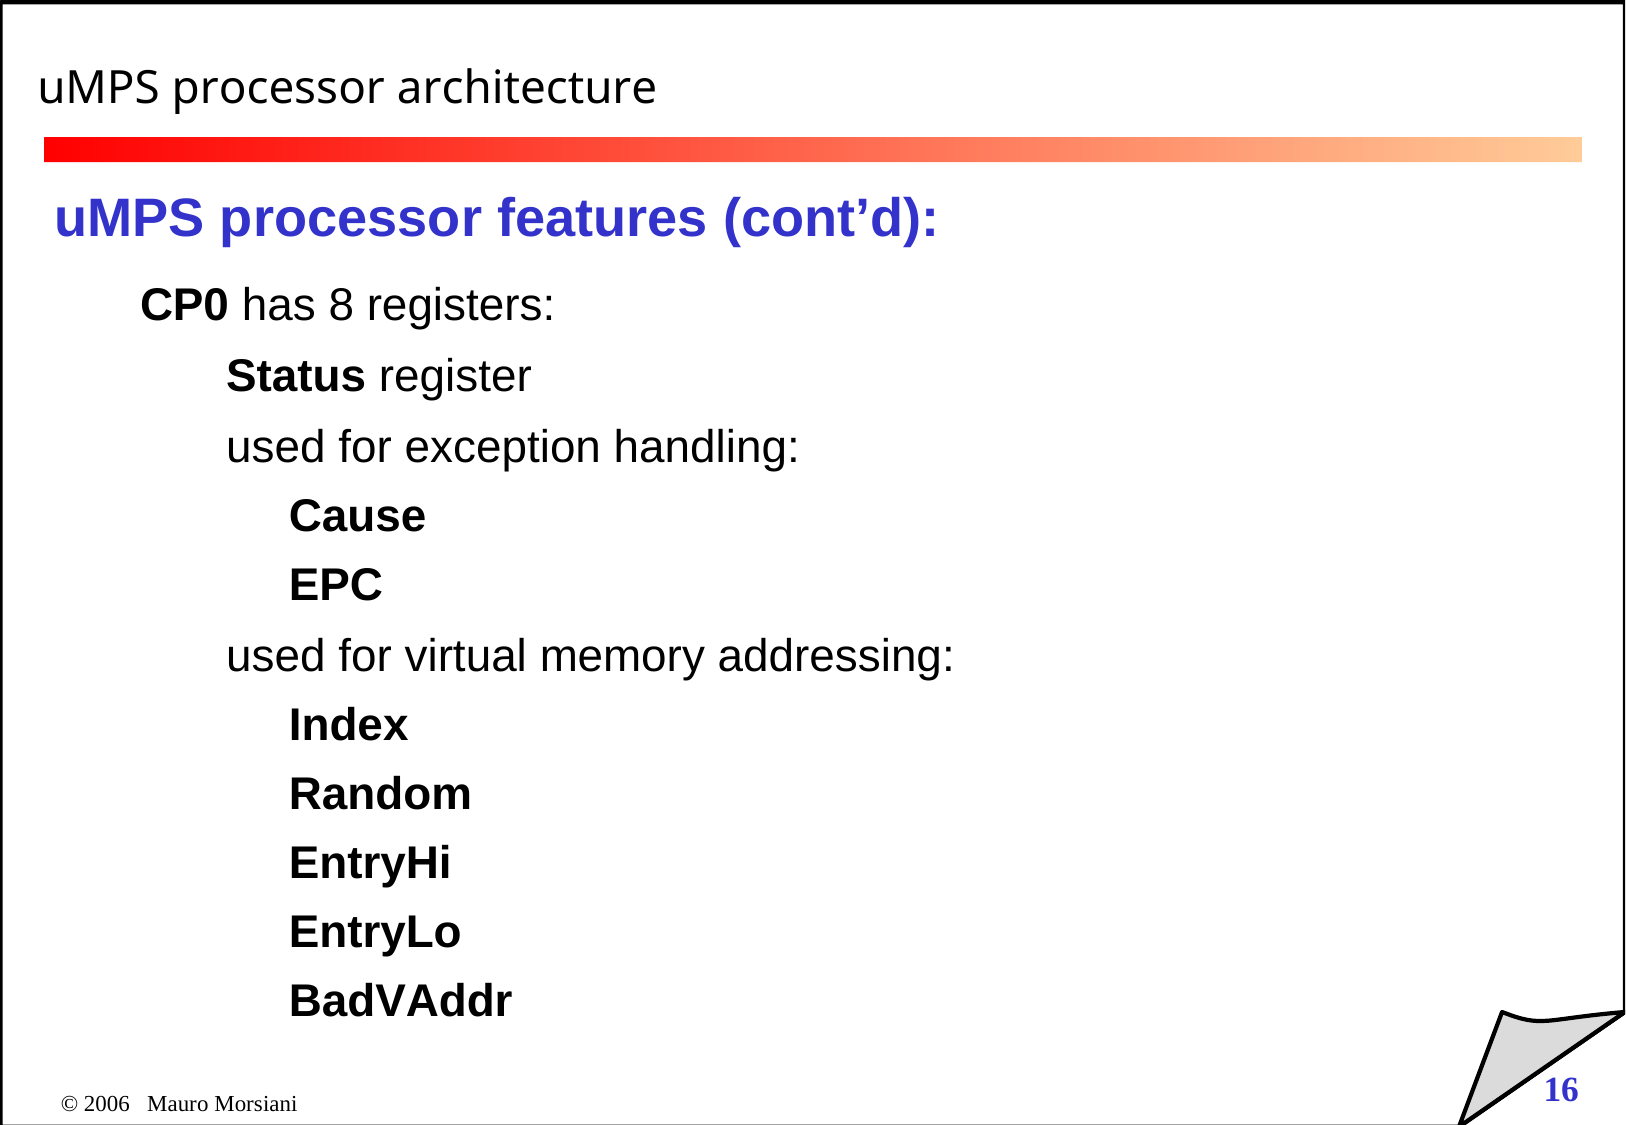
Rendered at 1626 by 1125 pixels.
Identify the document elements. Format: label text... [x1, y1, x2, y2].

title uMPS processor architecture [37, 44, 1588, 131]
list uMPS processor features (cont’d): CP0 has 8 registers: Status register used for exception handling: Cause EPC used for virtual memory addressing: Index Random EntryHi EntryLo BadVAddr [54, 187, 1571, 1124]
